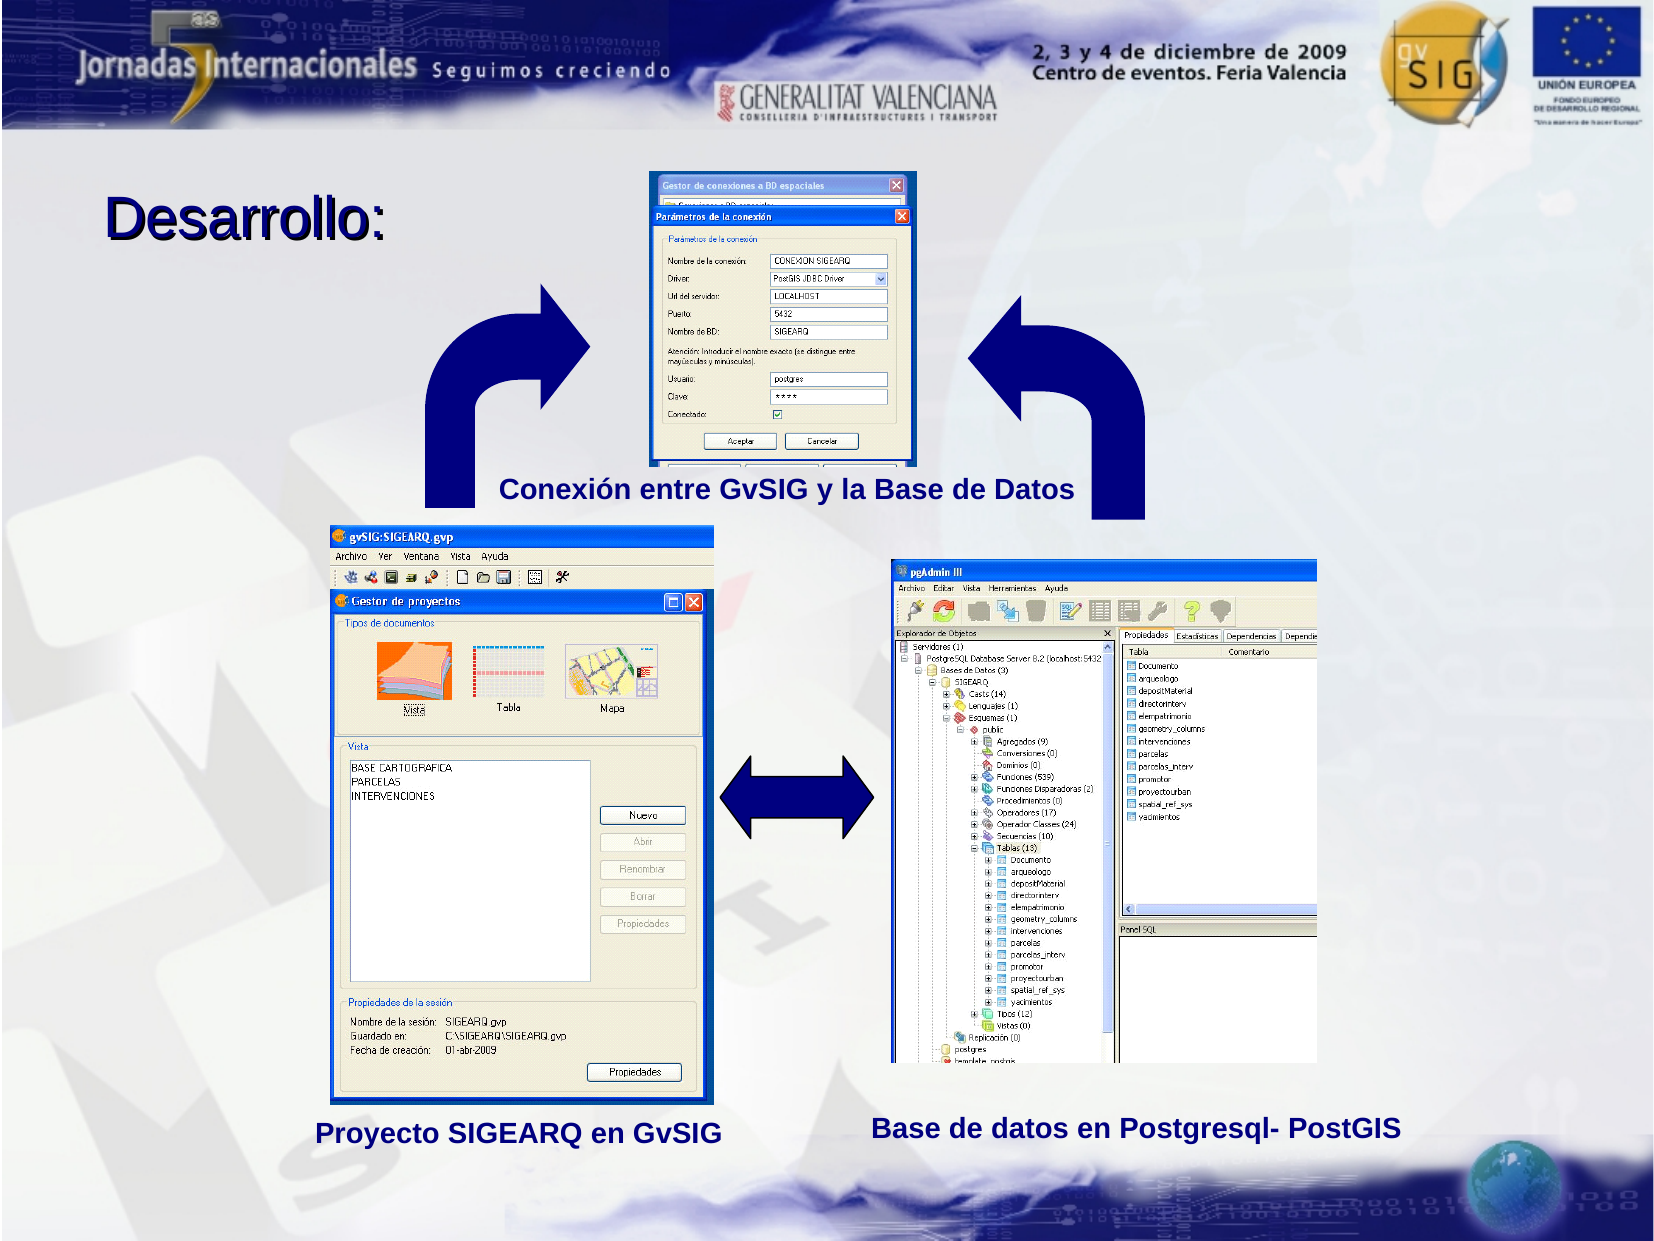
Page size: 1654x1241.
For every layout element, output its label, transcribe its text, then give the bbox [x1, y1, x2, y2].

text_box Desarrollo: [88, 177, 768, 257]
text_box Proyecto SIGEARQ en GvSIG [300, 1110, 751, 1159]
text_box Conexión entre GvSIG y la Base de Datos [484, 465, 1105, 514]
text_box [720, 756, 874, 839]
text_box Base de datos en Postgresql- PostGIS [856, 1104, 1447, 1176]
text_box [967, 295, 1145, 520]
picture [2, 0, 1654, 1241]
text_box [425, 283, 591, 508]
